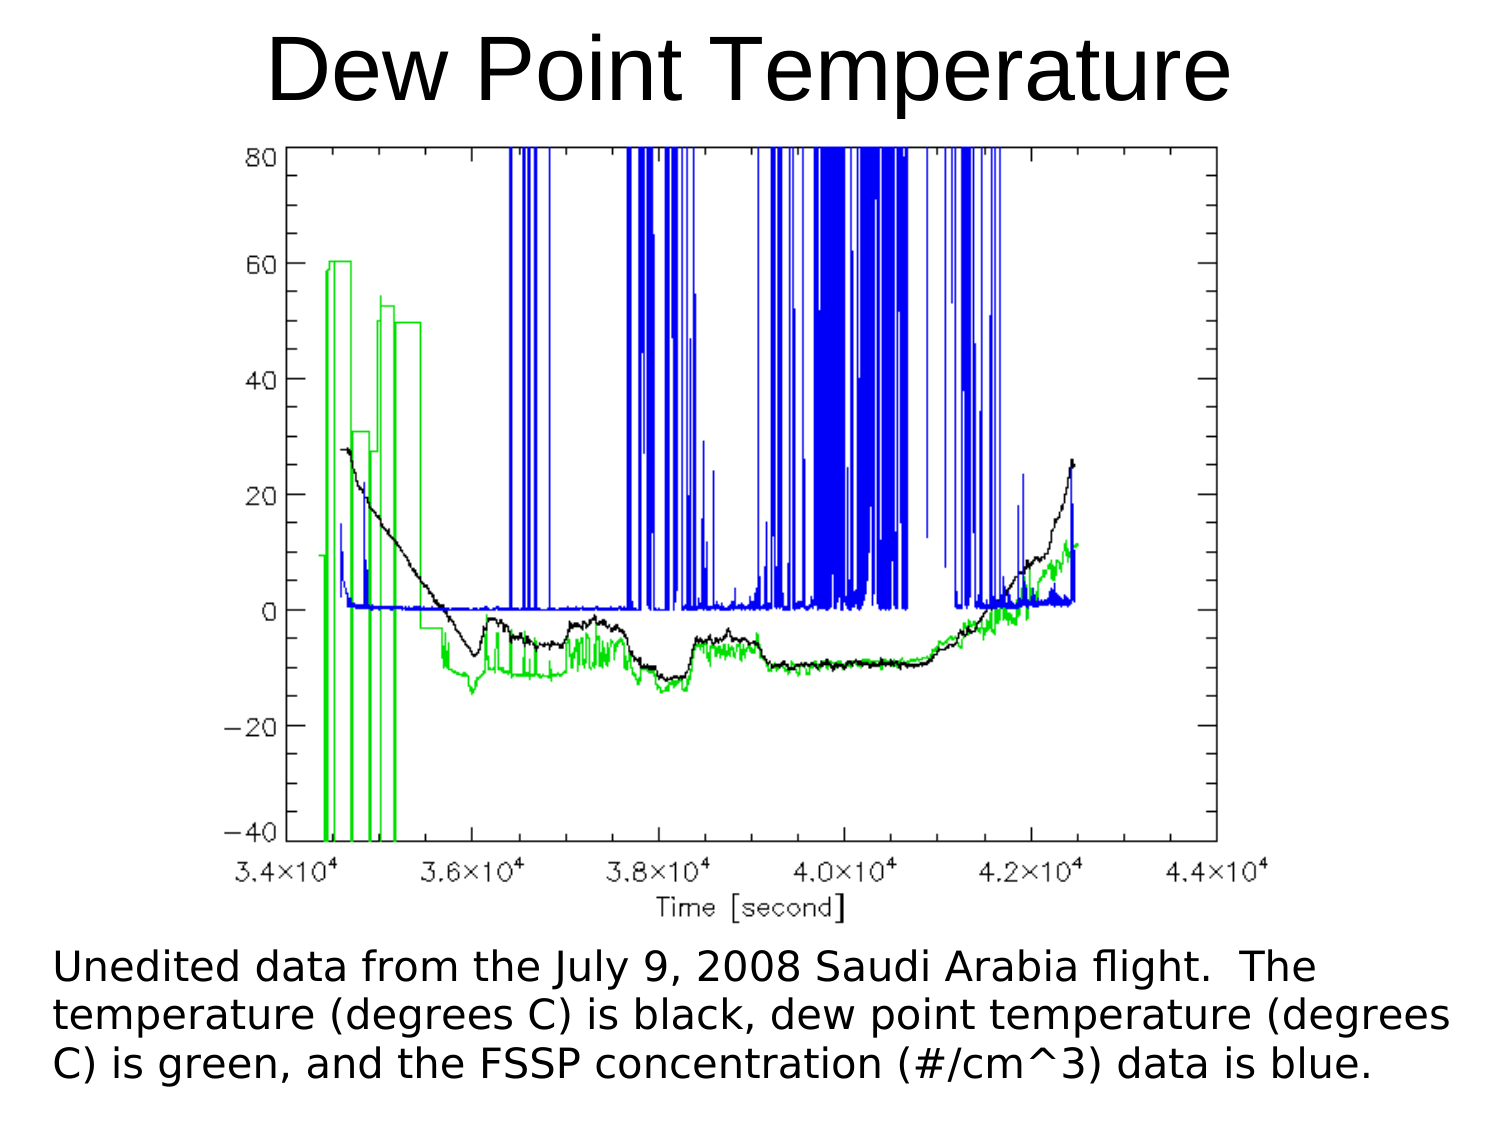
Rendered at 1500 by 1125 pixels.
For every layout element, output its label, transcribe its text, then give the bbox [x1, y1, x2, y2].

title Dew Point Temperature [75, 0, 1426, 138]
text_box Unedited data from the July 9, 2008 Saudi Arabia flight. The temperature (degrees C) is black, dew point temperature (degrees C) is green, and the FSSP concentration (#/cm^3) data is blue. [37, 934, 1488, 1096]
picture [117, 138, 1276, 925]
